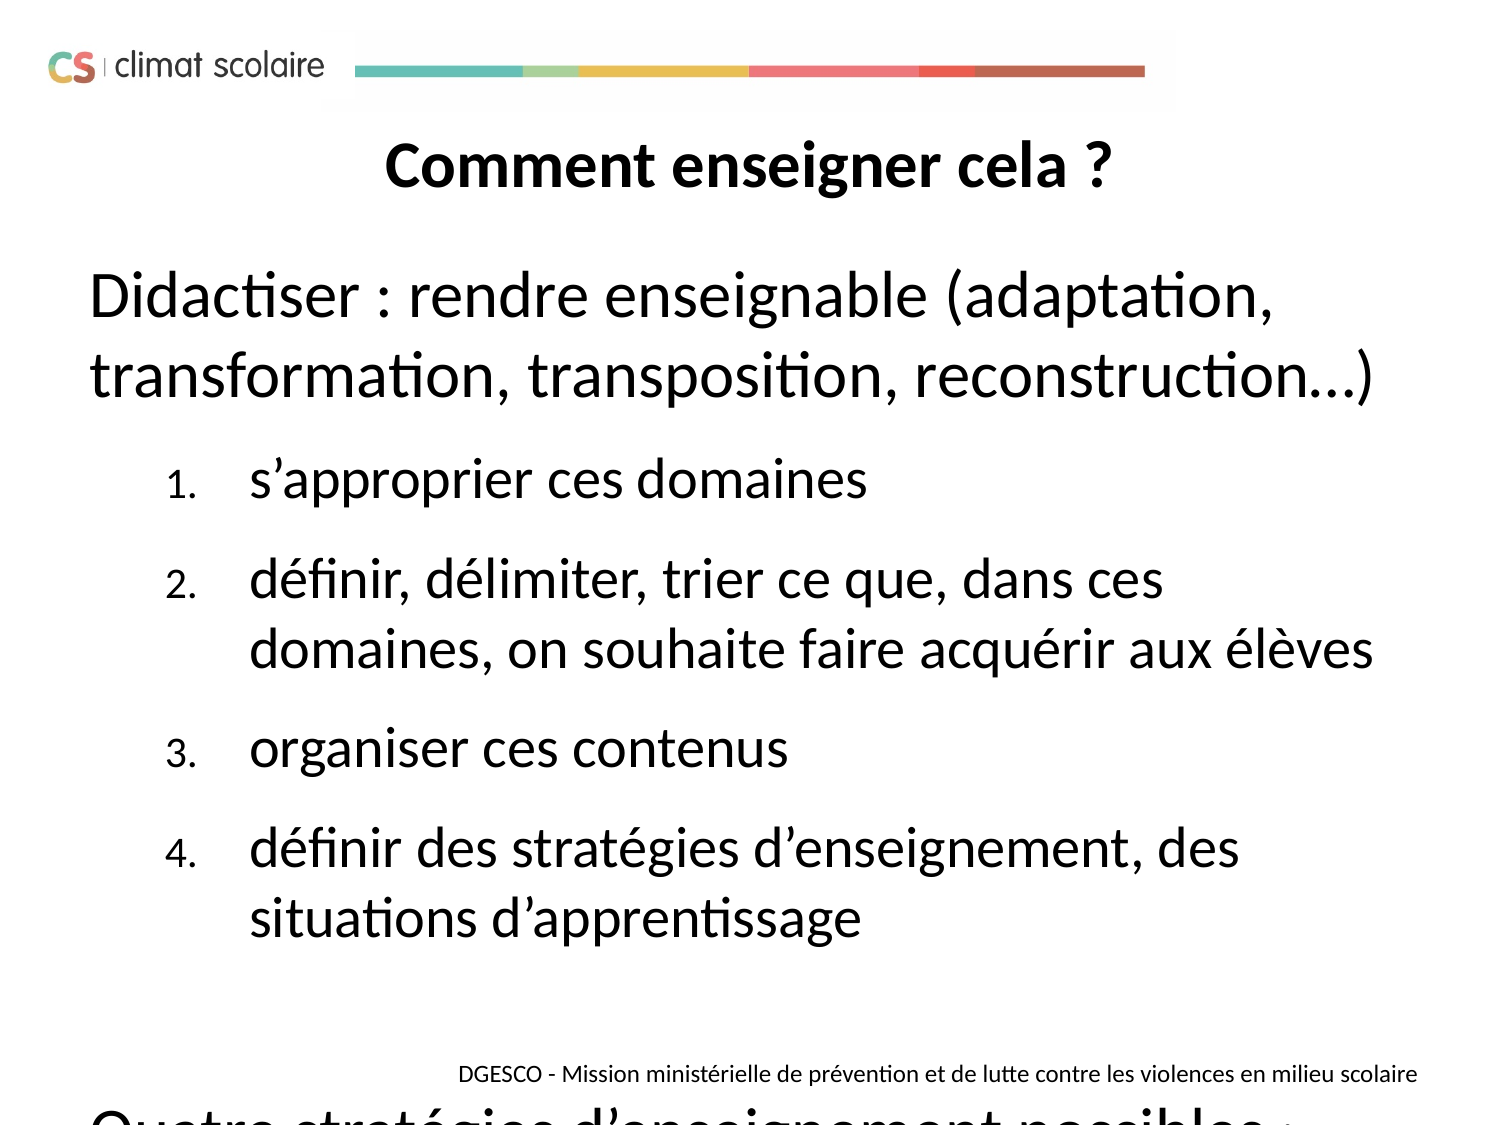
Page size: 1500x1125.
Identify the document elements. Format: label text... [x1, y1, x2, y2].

picture [26, 30, 1176, 112]
title Comment enseigner cela ? [75, 113, 1425, 233]
list Didactiser : rendre enseignable (adaptation, transformation, transposition, reconstruction…) s’approprier ces domaines définir, délimiter, trier ce que, dans ces domaines, on souhaite faire acquérir aux élèves organiser ces contenus définir des stratégies d’enseignement, des situations d’apprentissage Quatre stratégies d’enseignement possibles : interventions informelles peu ou non pensées interventions formalisées (séances dédiées) interventions formalisées (dissémination) interventions informelles, mais pensées (contextes, environnement…) Importance d’un projet explicite (pour tenir dans la durée) [75, 243, 1425, 1059]
